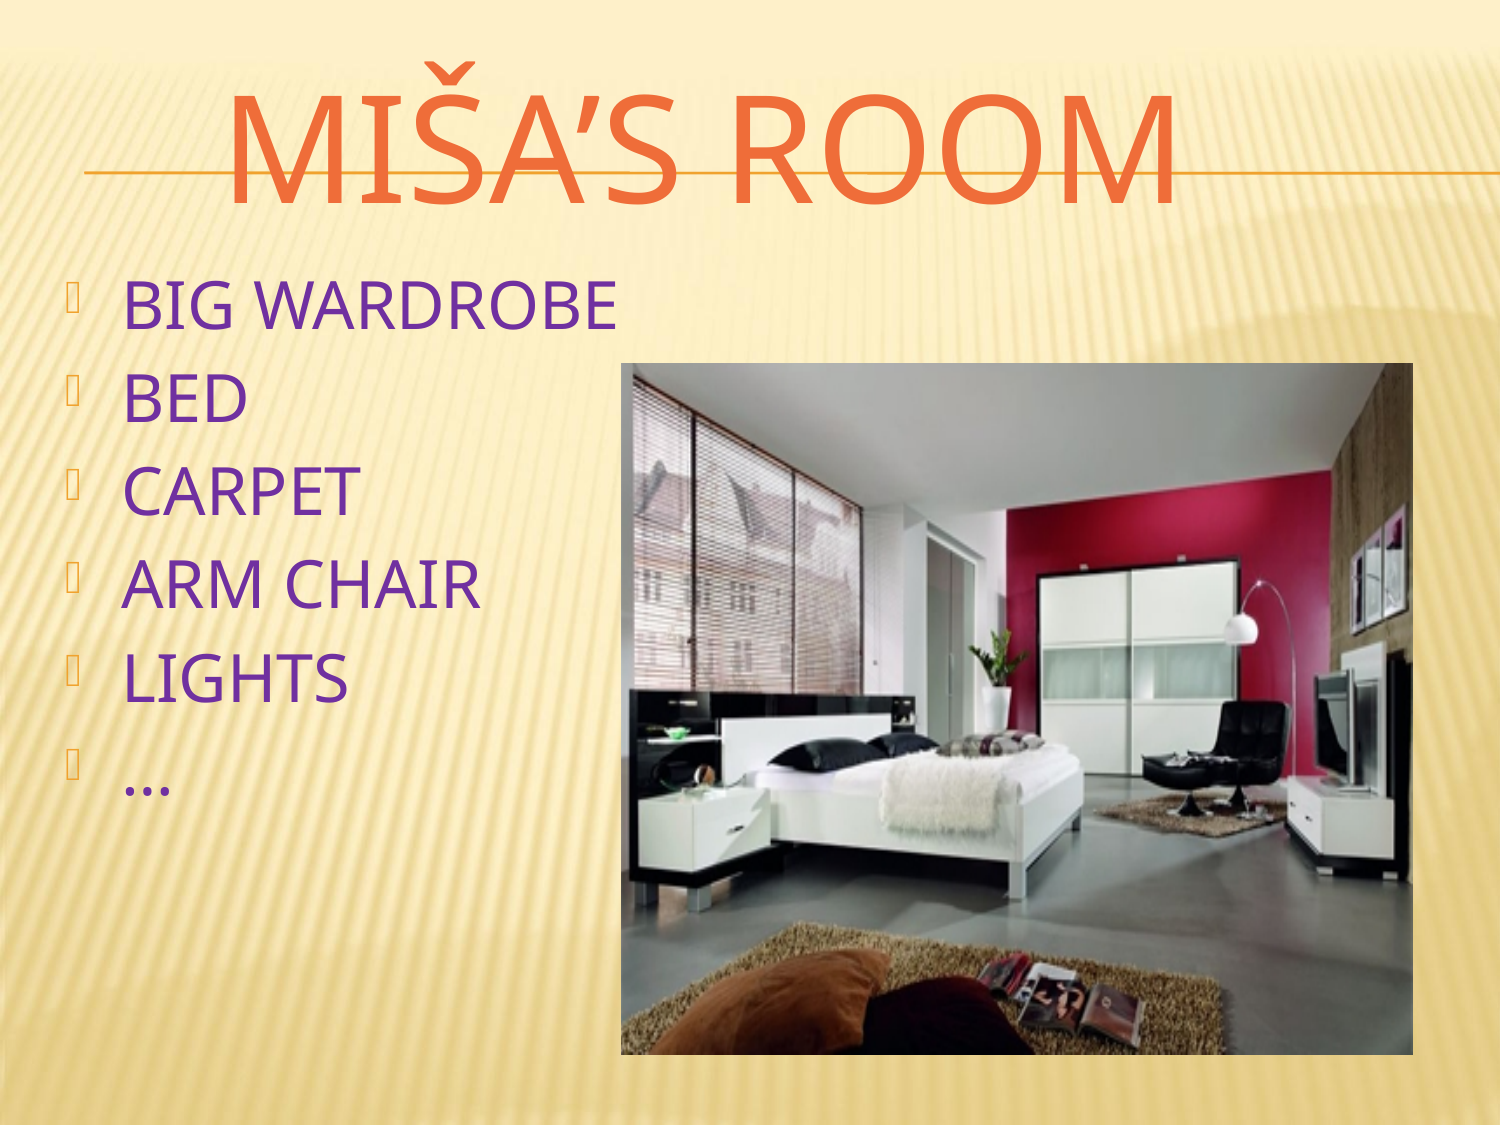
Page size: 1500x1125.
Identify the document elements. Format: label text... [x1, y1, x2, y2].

list BIG WARDROBE BED CARPET ARM CHAIR LIGHTS … [50, 254, 1475, 998]
picture [0, 0, 1500, 1125]
title MIŠA’S ROOM [50, 75, 1475, 213]
